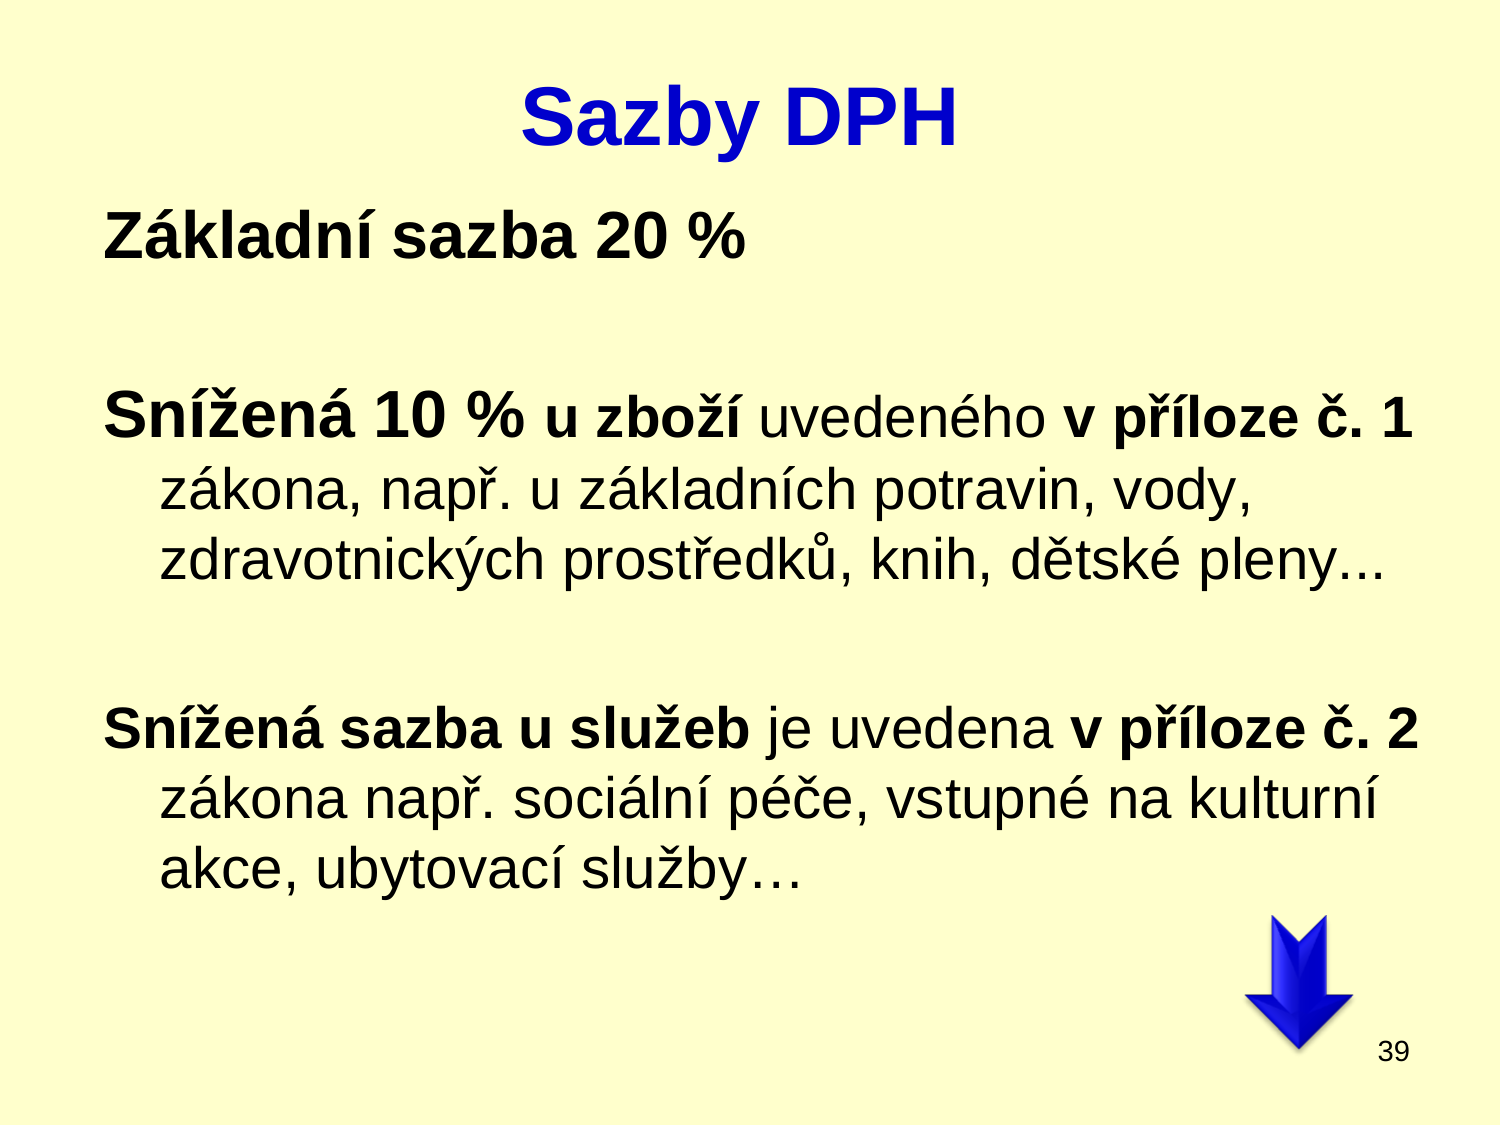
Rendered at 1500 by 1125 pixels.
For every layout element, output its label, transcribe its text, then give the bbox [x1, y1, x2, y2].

picture [1235, 910, 1363, 1063]
text_box <číslo> [1074, 1024, 1426, 1103]
list Základní sazba 20 % Snížená 10 % u zboží uvedeného v příloze č. 1 zákona, např. u základních potravin, vody, zdravotnických prostředků, knih, dětské pleny... Snížená sazba u služeb je uvedena v příloze č. 2 zákona např. sociální péče, vstupné na kulturní akce, ubytovací služby… [88, 184, 1439, 1047]
title Sazby DPH [64, 42, 1415, 183]
